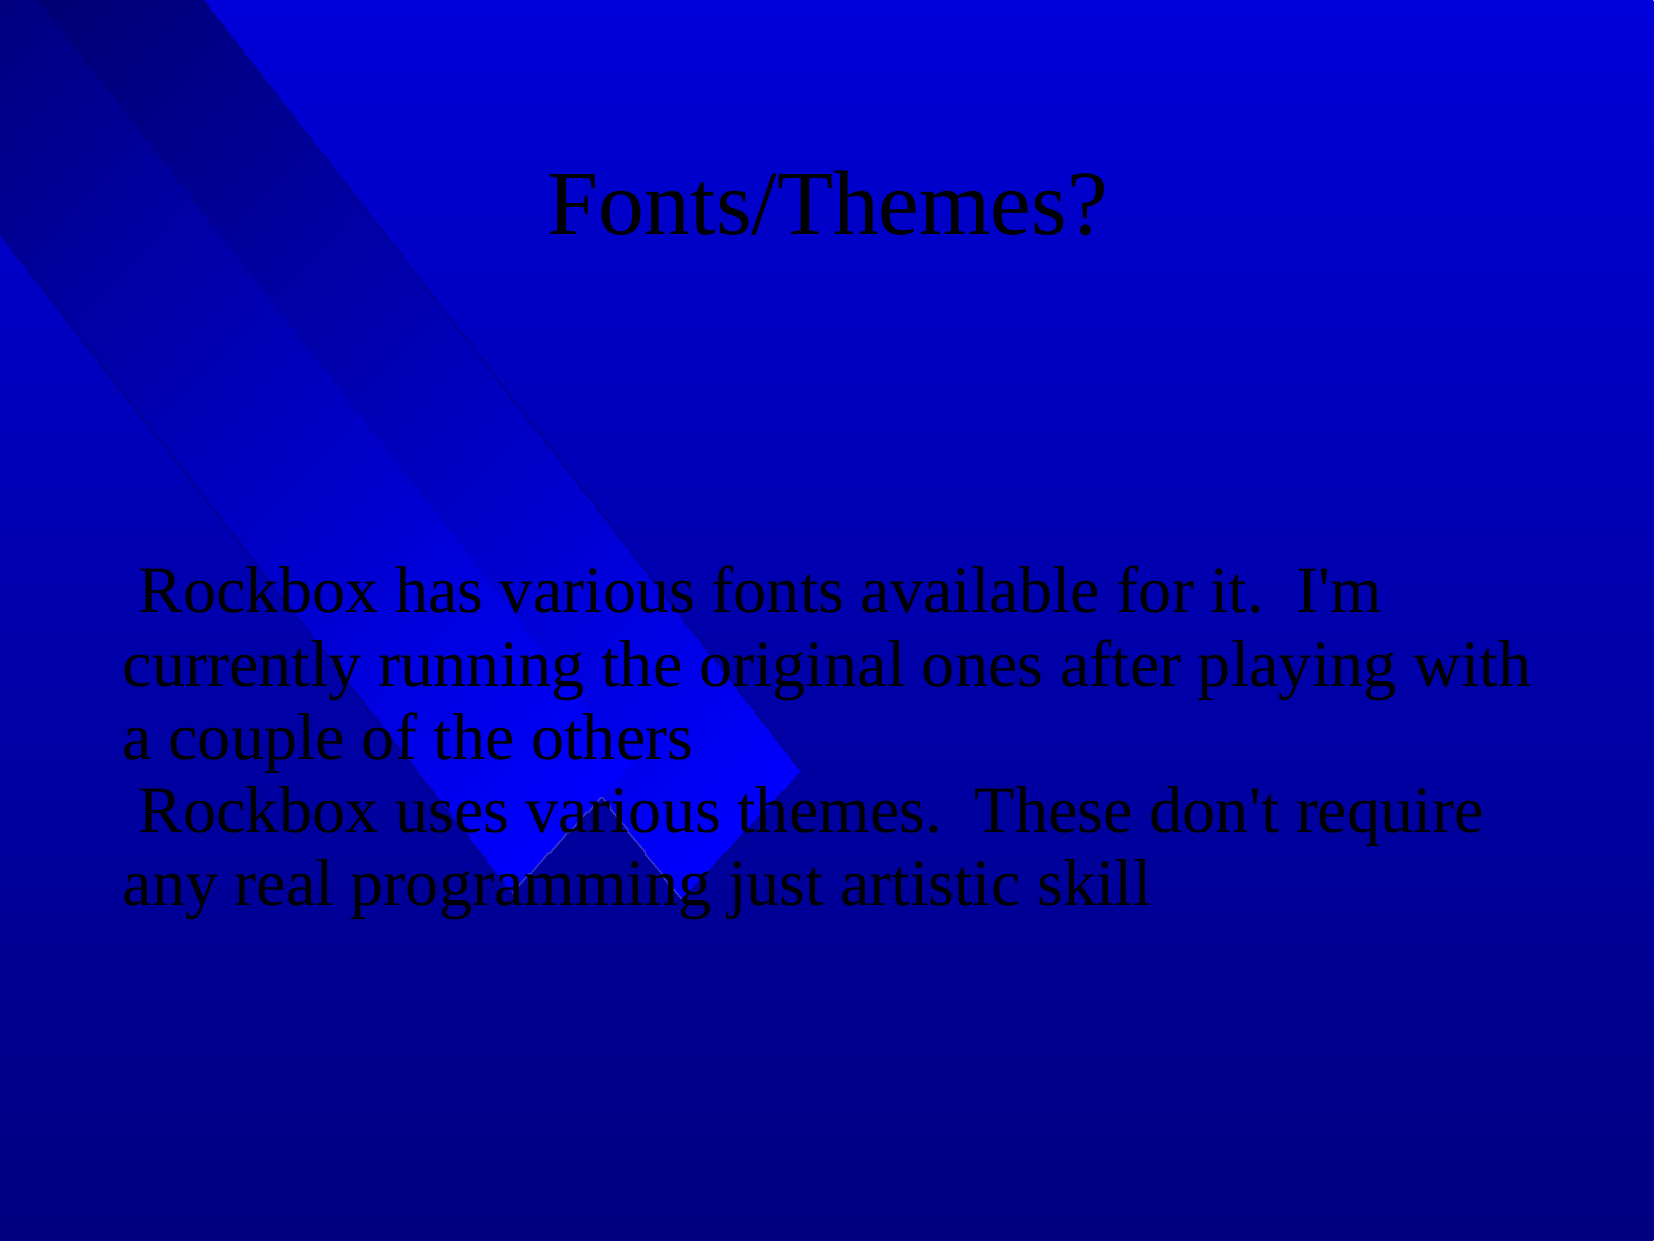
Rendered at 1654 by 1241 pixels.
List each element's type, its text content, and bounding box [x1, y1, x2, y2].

subtitle Rockbox has various fonts available for it. I'm currently running the original ones after playing with a couple of the others Rockbox uses various themes. These don't require any real programming just artistic skill [122, 346, 1535, 1128]
title Fonts/Themes? [122, 99, 1535, 307]
